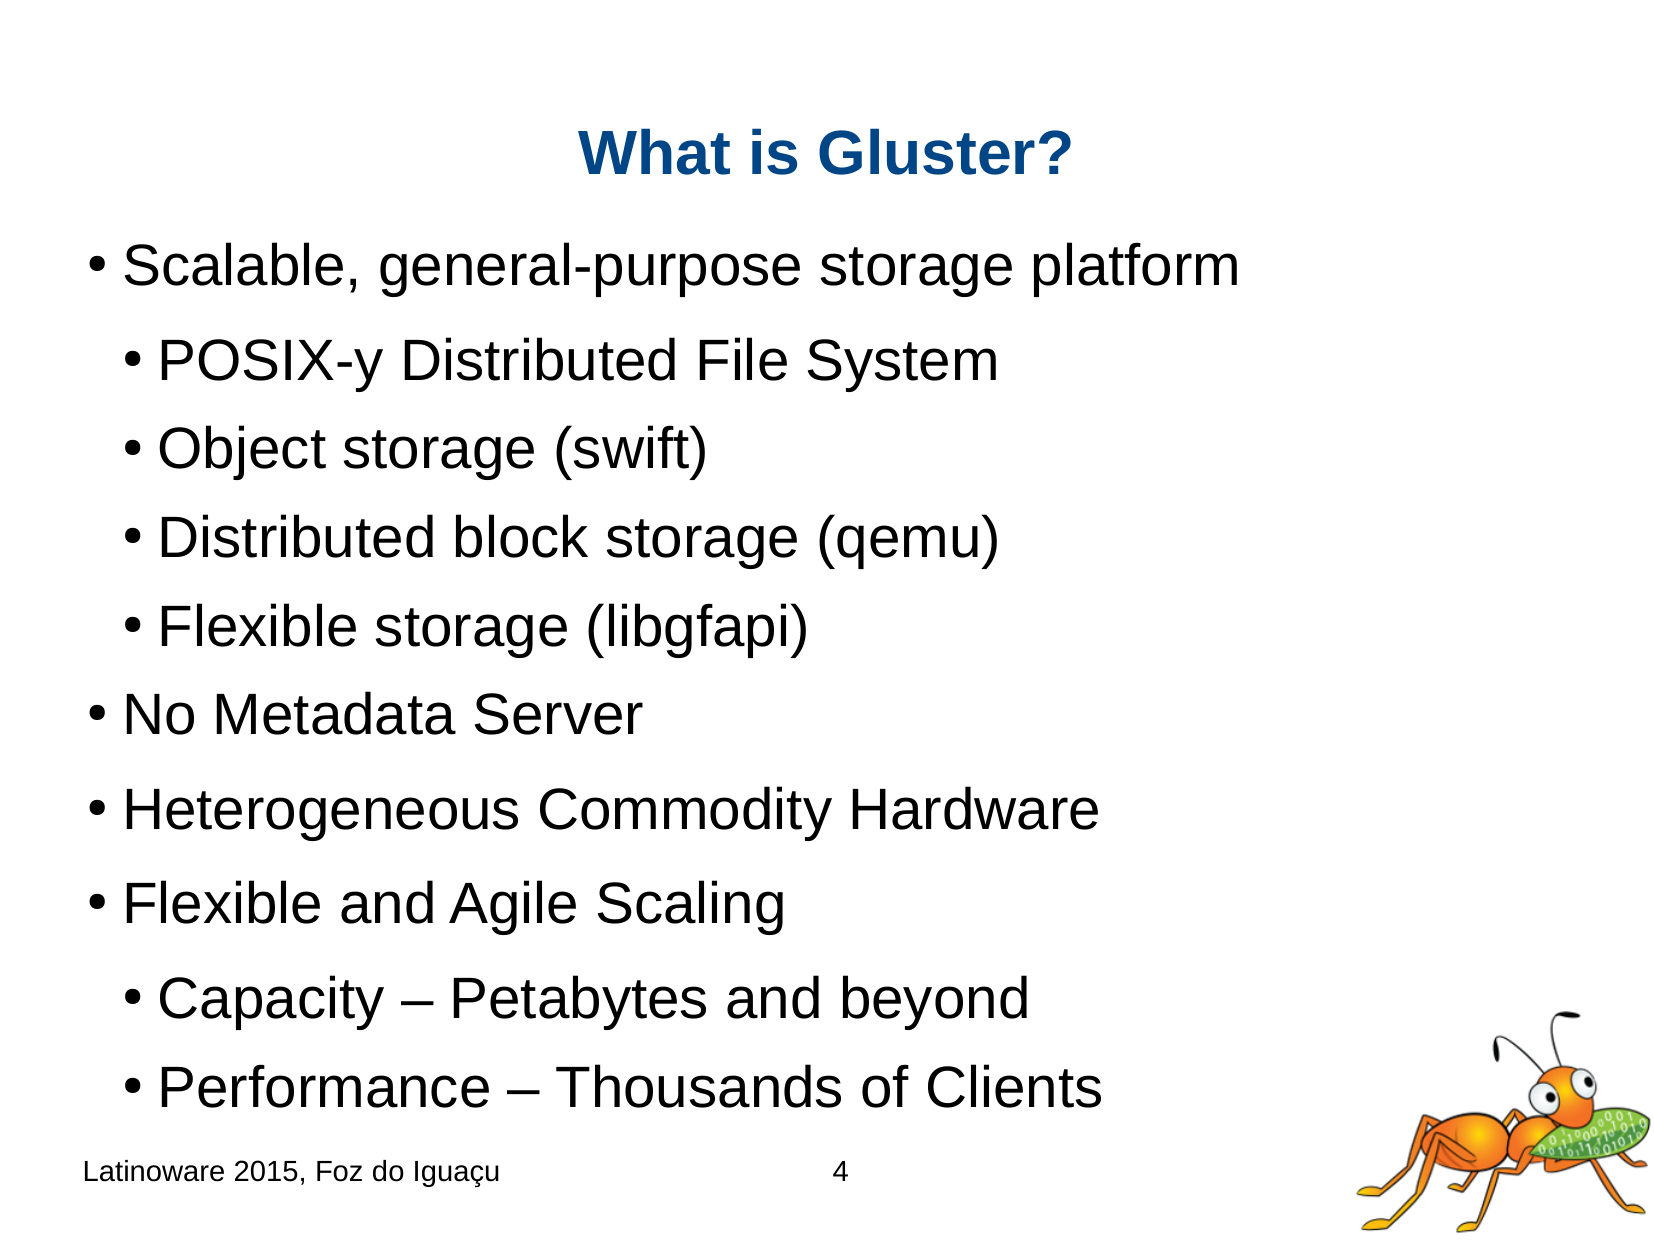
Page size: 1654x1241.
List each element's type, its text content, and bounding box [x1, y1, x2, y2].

list Scalable, general-purpose storage platform POSIX-y Distributed File System Object storage (swift) Distributed block storage (qemu) Flexible storage (libgfapi) No Metadata Server Heterogeneous Commodity Hardware Flexible and Agile Scaling Capacity – Petabytes and beyond Performance – Thousands of Clients [86, 232, 1576, 1120]
title What is Gluster? [82, 49, 1571, 257]
picture [1353, 1009, 1654, 1235]
